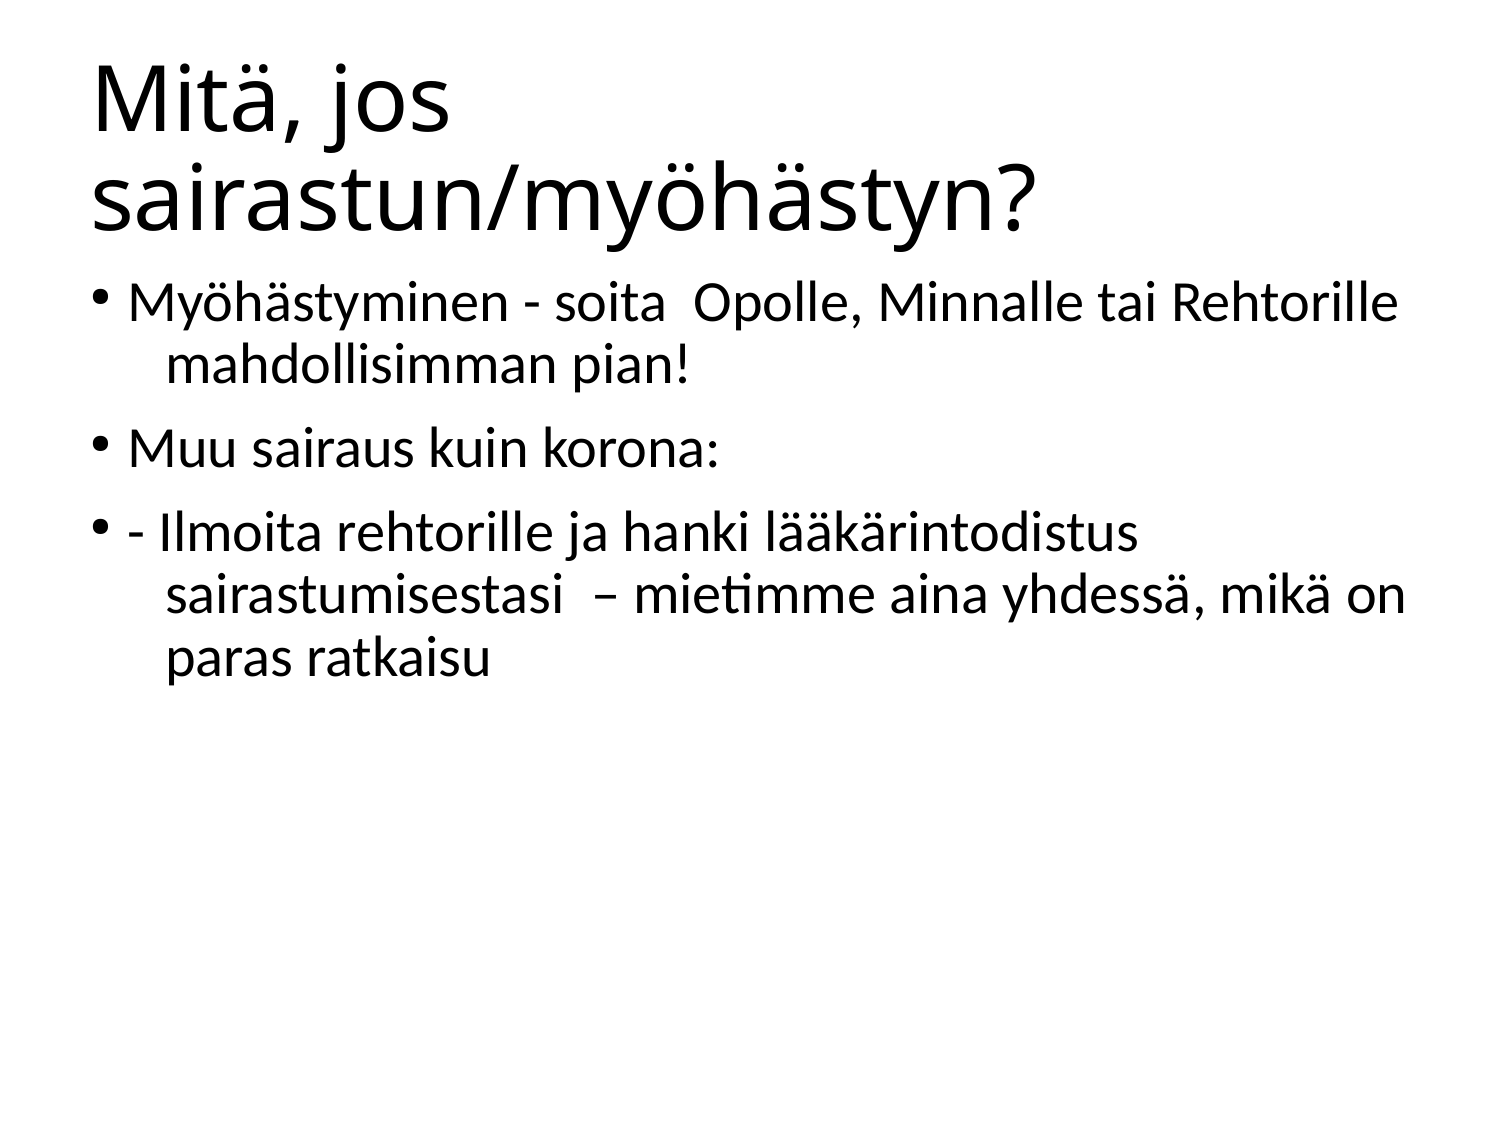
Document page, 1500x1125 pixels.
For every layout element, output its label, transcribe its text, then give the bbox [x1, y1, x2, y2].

list Myöhästyminen - soita Opolle, Minnalle tai Rehtorille mahdollisimman pian! Muu sairaus kuin korona: - Ilmoita rehtorille ja hanki lääkärintodistus sairastumisestasi – mietimme aina yhdessä, mikä on paras ratkaisu [75, 263, 1425, 916]
title Mitä, jos sairastun/myöhästyn? [75, 44, 1425, 233]
